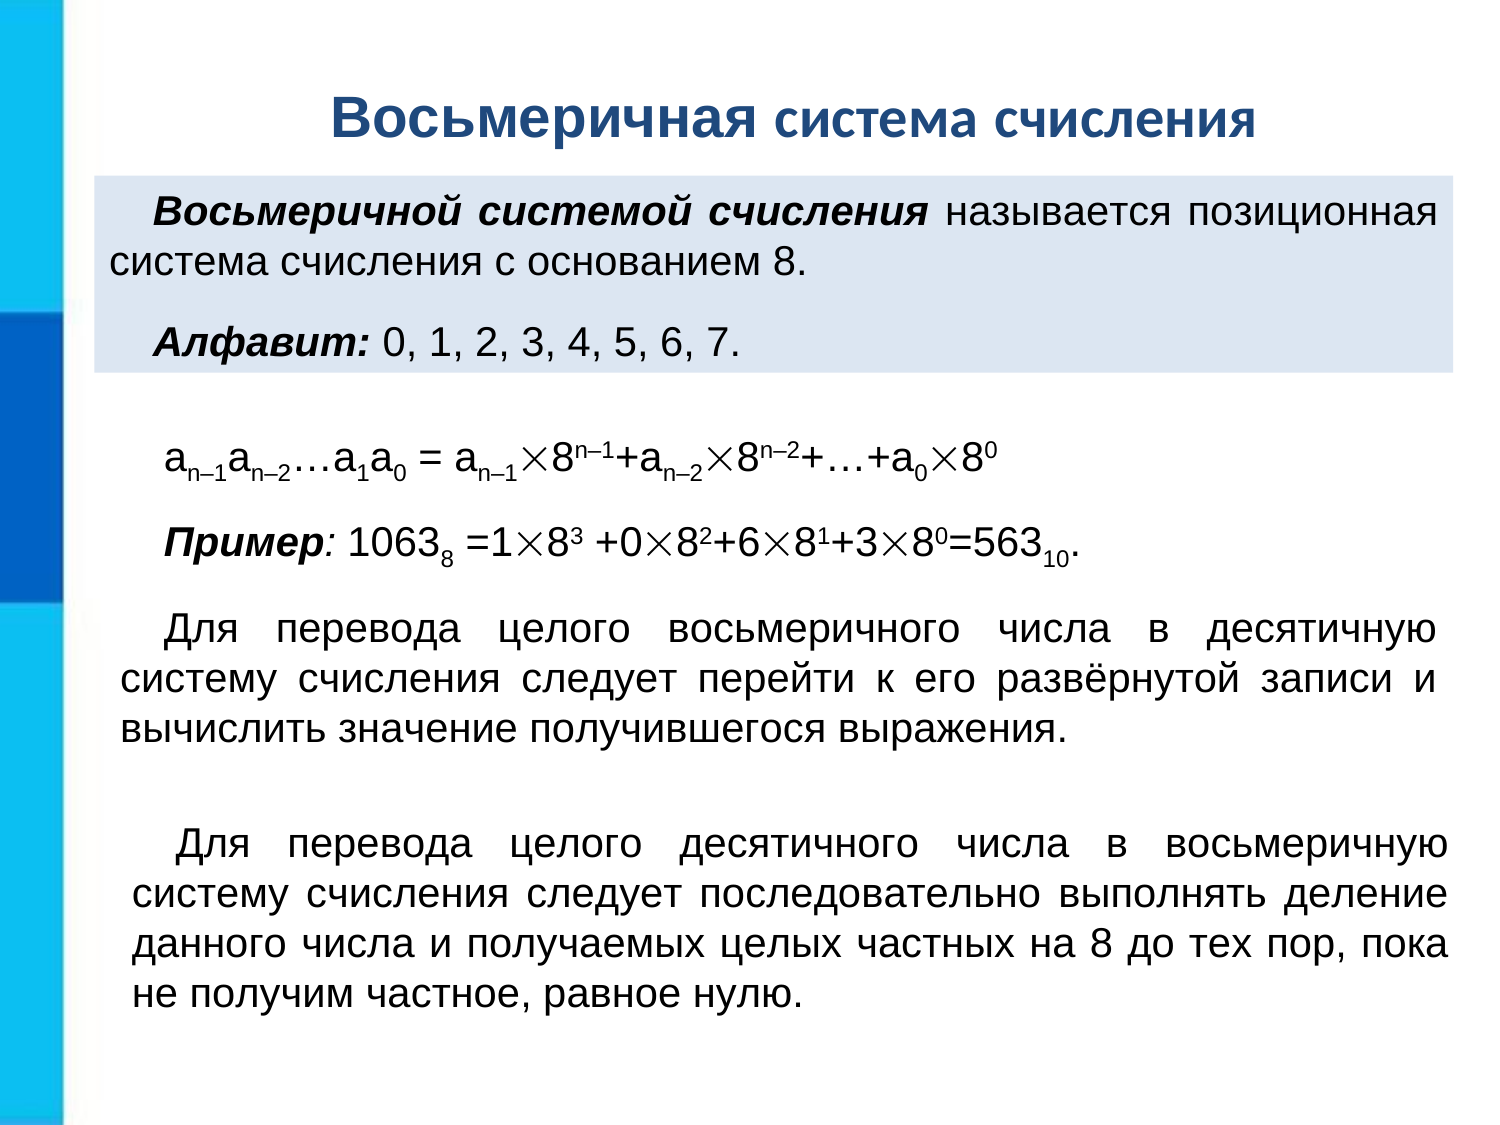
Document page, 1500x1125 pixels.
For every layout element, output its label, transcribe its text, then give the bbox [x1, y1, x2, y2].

text_box Восьмеричной системой счисления называется позиционная система счисления с основанием 8. Алфавит: 0, 1, 2, 3, 4, 5, 6, 7. [94, 175, 1454, 373]
picture [0, 0, 1500, 1125]
text_box an–1an–2…a1a0 = an–18n–1+an–28n–2+…+a080 Пример: 10638 =183 +082+681+380=56310. Для перевода целого восьмеричного числа в десятичную систему счисления следует перейти к его развёрнутой записи и вычислить значение получившегося выражения. [105, 421, 1453, 759]
text_box Восьмеричная система счисления [88, 31, 1500, 197]
text_box Для перевода целого десятичного числа в восьмеричную систему счисления следует последовательно выполнять деление данного числа и получаемых целых частных на 8 до тех пор, пока не получим частное, равное нулю. [117, 808, 1464, 1025]
